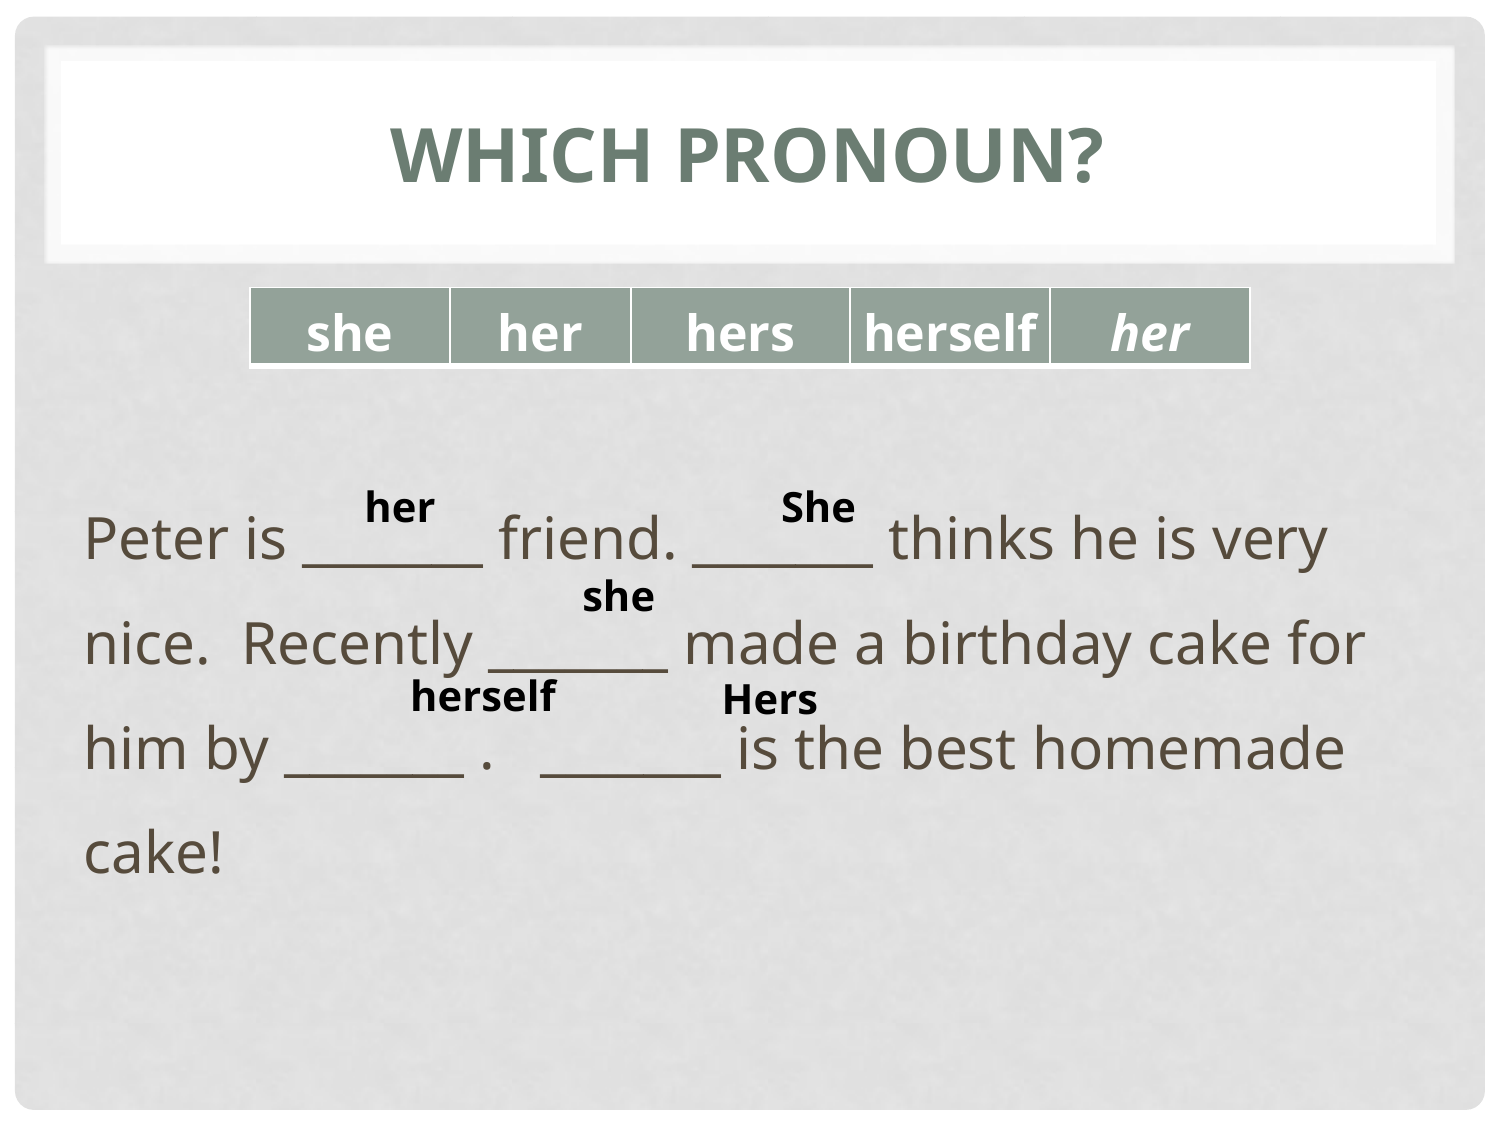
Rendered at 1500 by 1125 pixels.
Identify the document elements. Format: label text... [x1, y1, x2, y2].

title Which pronoun? [69, 66, 1425, 238]
text_box herself [389, 662, 577, 728]
text_box she [537, 562, 700, 628]
text_box her [312, 473, 488, 538]
list Peter is _______ friend. _______ thinks he is very nice. Recently _______ made a birthday cake for him by _______ . _______ is the best homemade cake! [50, 282, 1400, 913]
text_box She [737, 473, 900, 538]
text_box Hers [694, 665, 845, 730]
table_header her [1051, 288, 1249, 363]
table_header she [251, 288, 449, 363]
table_header herself [851, 288, 1049, 363]
picture [14, 16, 1485, 1110]
table_header her [451, 288, 630, 363]
table_header hers [632, 288, 849, 363]
